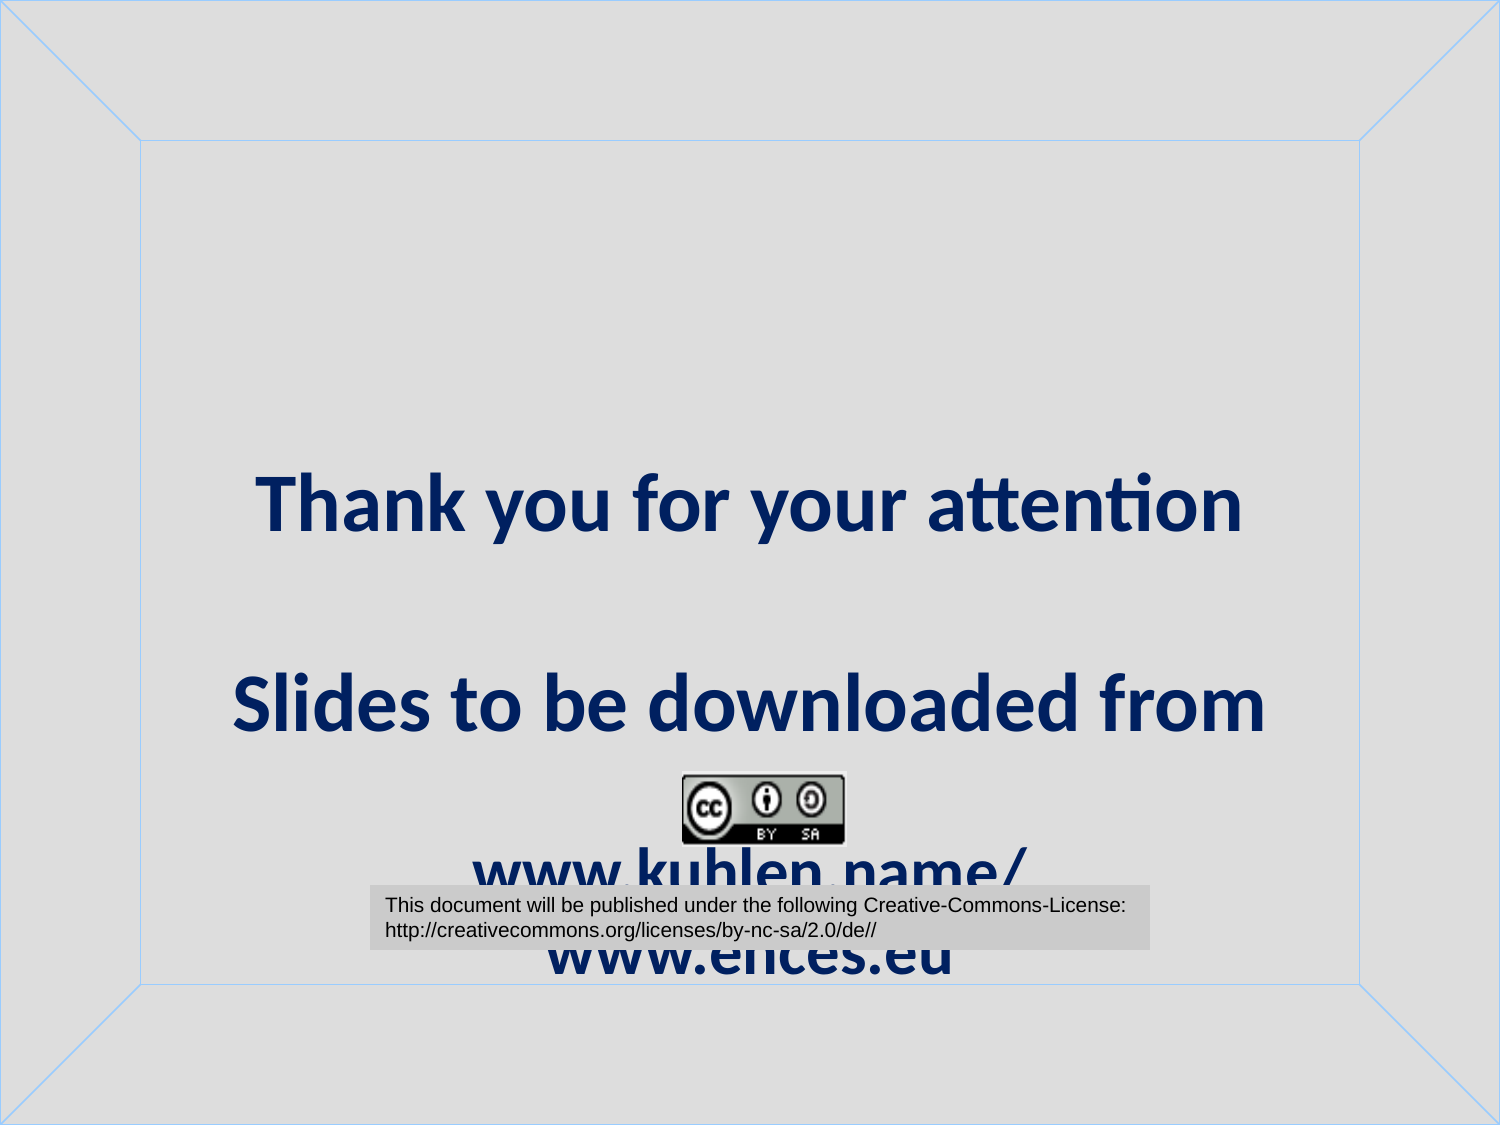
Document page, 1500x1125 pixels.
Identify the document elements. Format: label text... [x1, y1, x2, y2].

text_box This document will be published under the following Creative-Commons-License: http://creativecommons.org/licenses/by-nc-sa/2.0/de// [370, 885, 1150, 950]
picture [682, 771, 847, 847]
text_box Thank you for your attention Slides to be downloaded from www.kuhlen.name/ www.ences.eu [0, 0, 1500, 1125]
